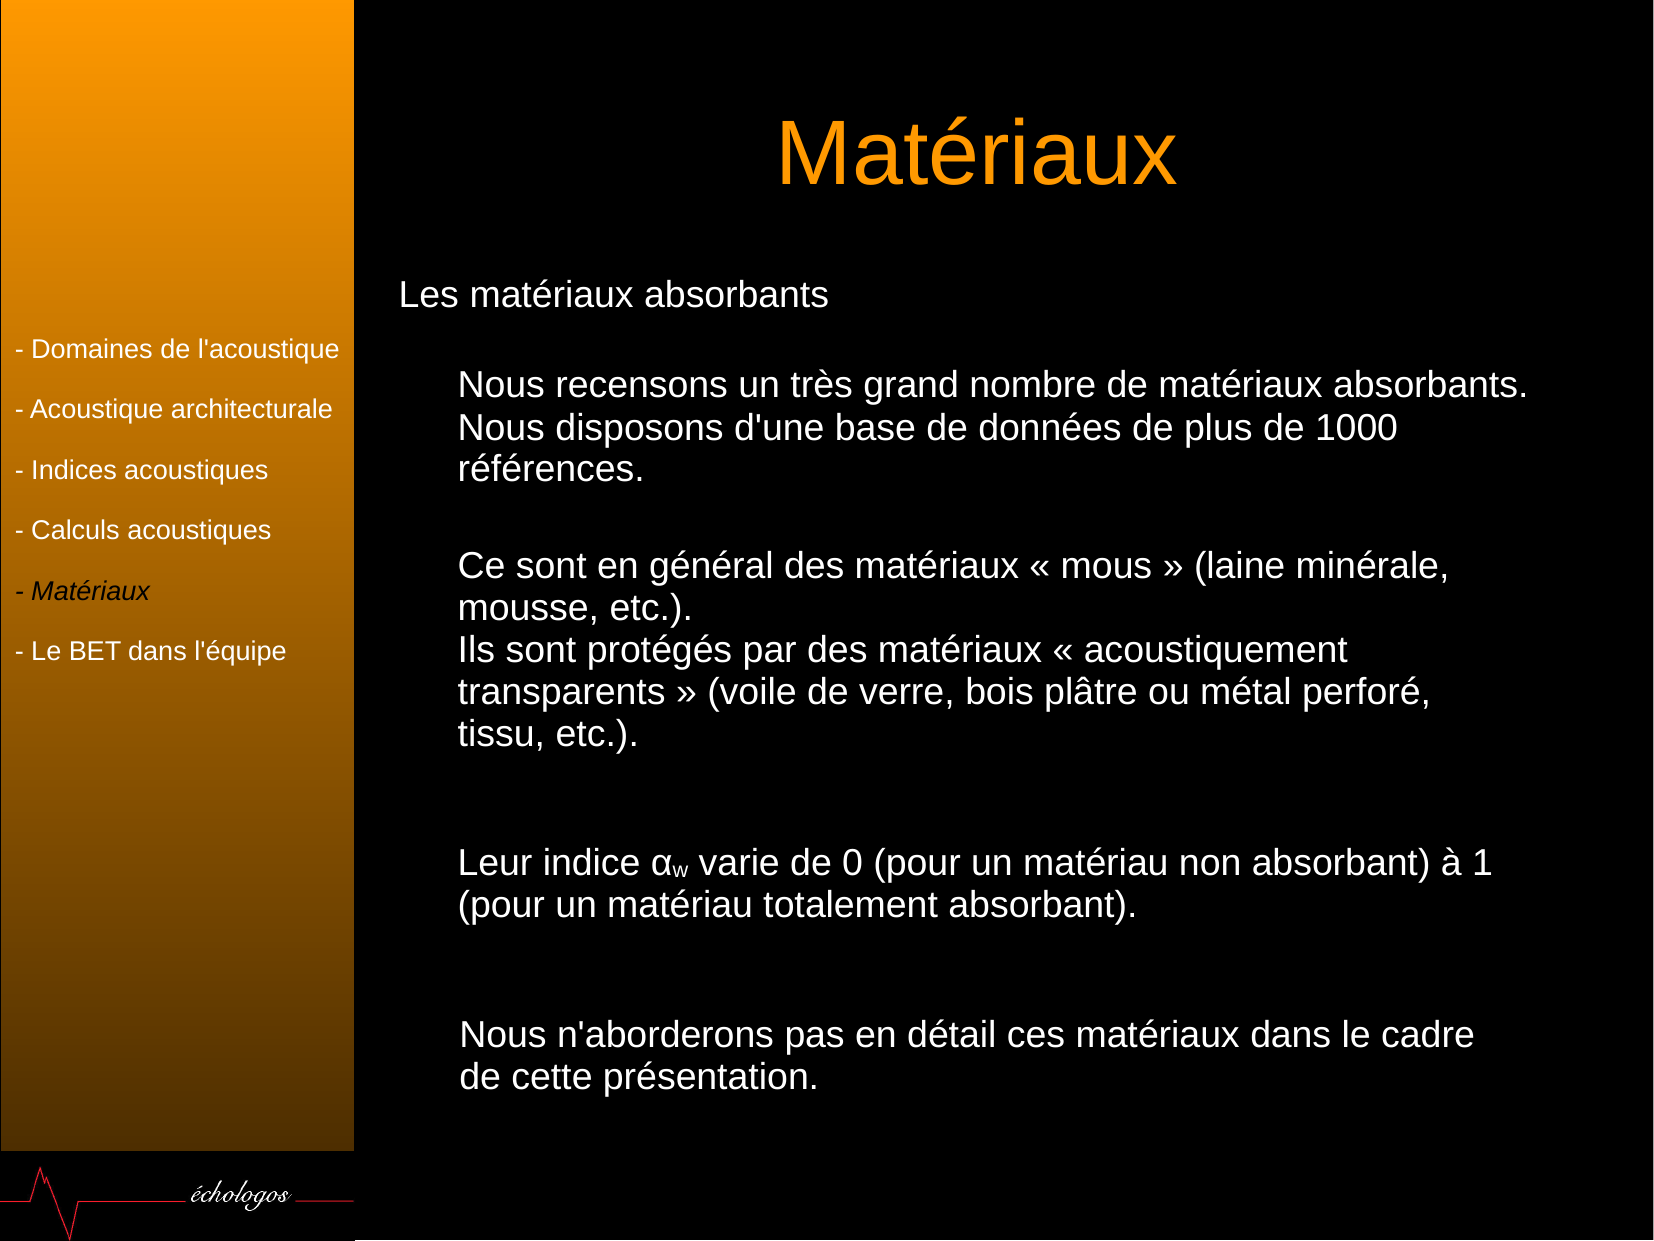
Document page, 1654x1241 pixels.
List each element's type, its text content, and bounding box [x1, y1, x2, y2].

text_box Nous n'aborderons pas en détail ces matériaux dans le cadre de cette présentation. [444, 1006, 1506, 1106]
title Matériaux [383, 56, 1571, 250]
text_box - Domaines de l'acoustique - Acoustique architecturale - Indices acoustiques - Calculs acoustiques - Matériaux - Le BET dans l'équipe [0, 326, 355, 756]
text_box Nous recensons un très grand nombre de matériaux absorbants. Nous disposons d'une base de données de plus de 1000 références. [442, 356, 1565, 532]
text_box Leur indice αw varie de 0 (pour un matériau non absorbant) à 1 (pour un matériau totalement absorbant). [442, 833, 1536, 945]
text_box Ce sont en général des matériaux « mous » (laine minérale, mousse, etc.). Ils sont protégés par des matériaux « acoustiquement transparents » (voile de verre, bois plâtre ou métal perforé, tissu, etc.). [442, 537, 1536, 768]
text_box Les matériaux absorbants [384, 266, 844, 324]
picture [0, 1166, 355, 1241]
